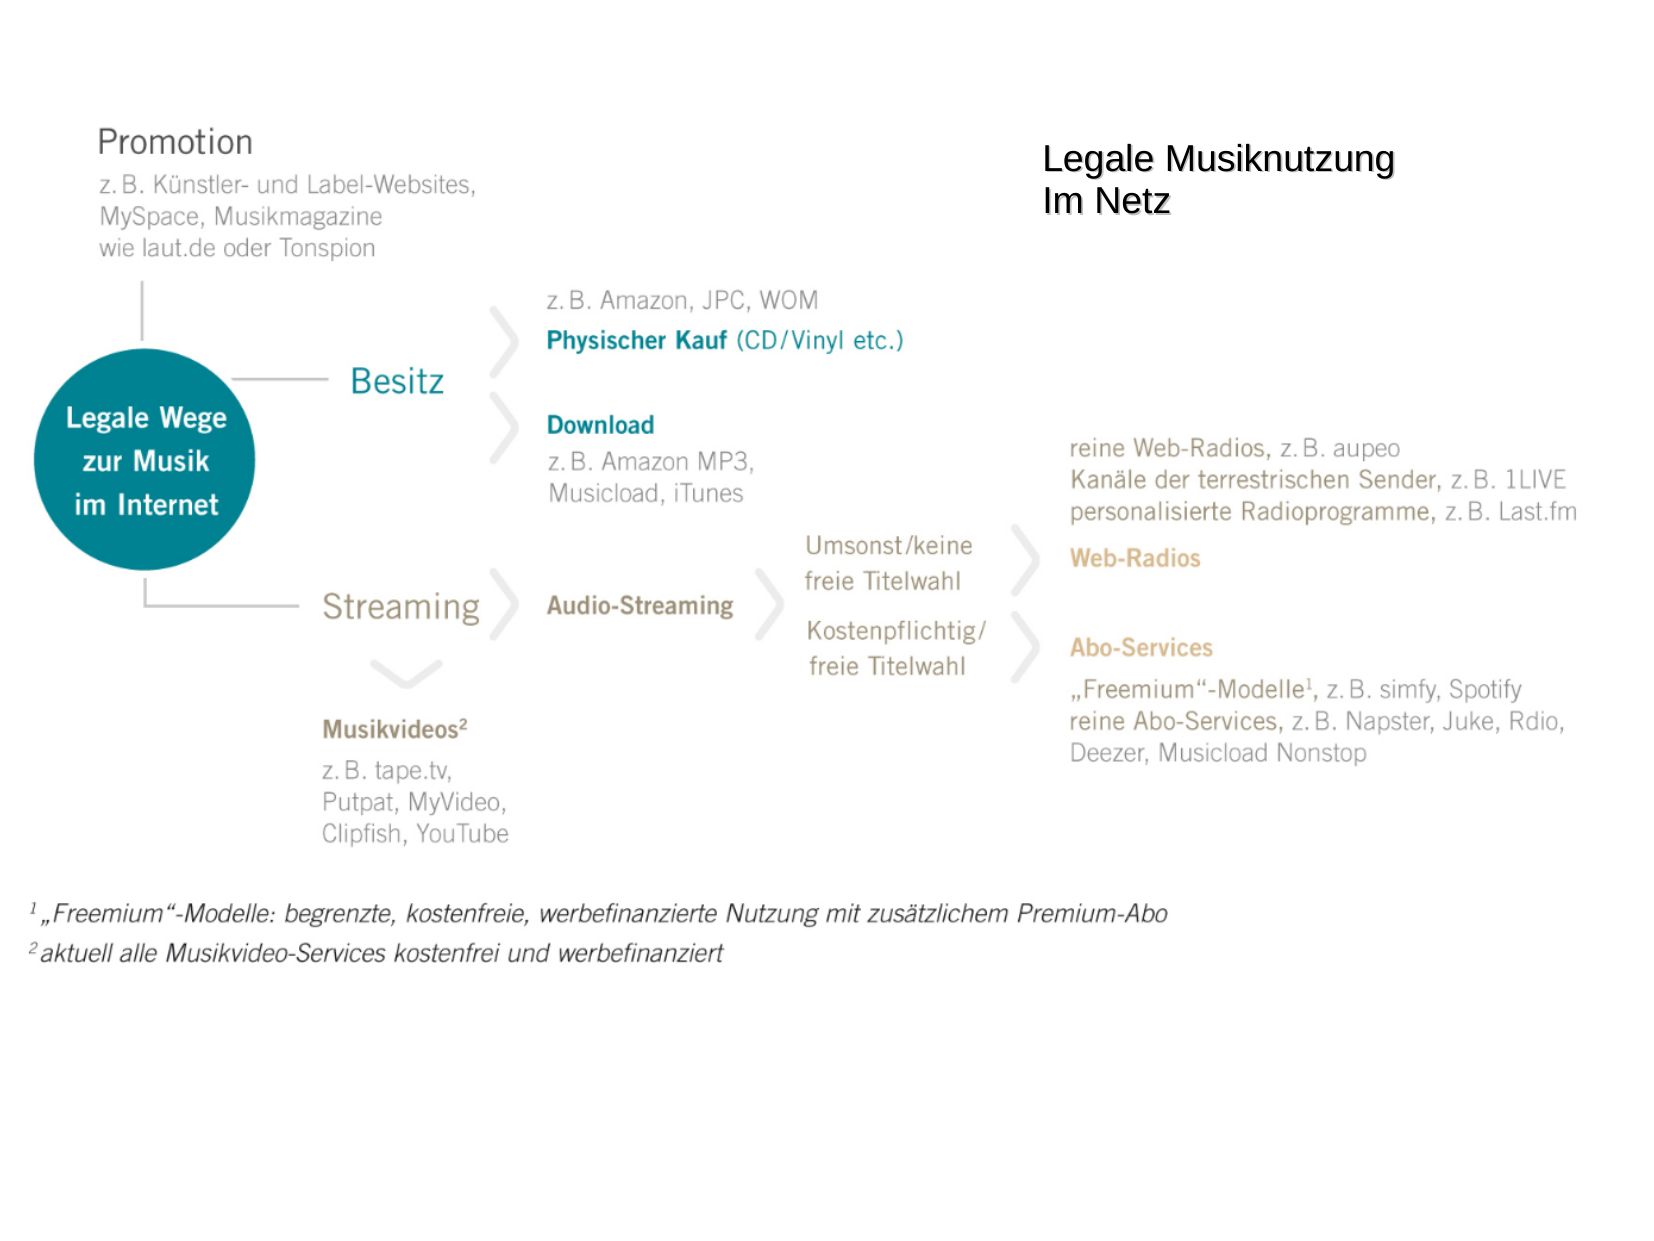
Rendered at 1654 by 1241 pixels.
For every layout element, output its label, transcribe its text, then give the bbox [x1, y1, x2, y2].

picture [3, 86, 1654, 1013]
text_box Legale Musiknutzung Im Netz [1027, 129, 1411, 229]
